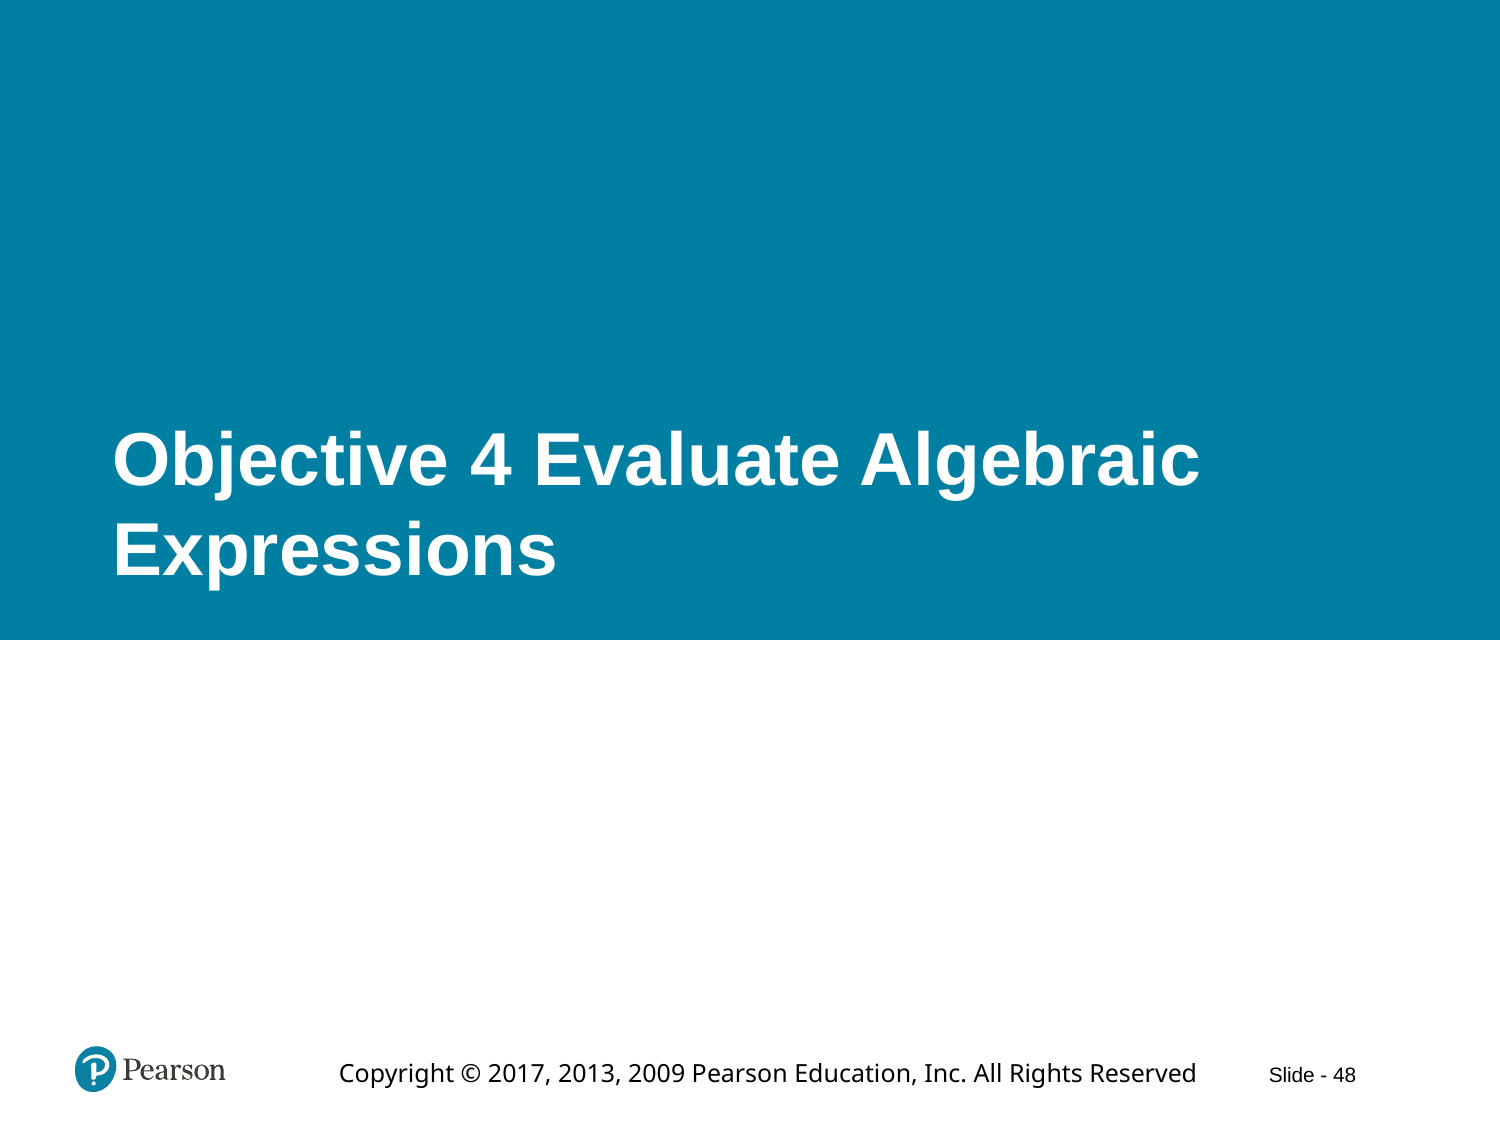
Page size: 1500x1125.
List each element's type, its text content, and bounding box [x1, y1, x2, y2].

title Objective 4 Evaluate Algebraic Expressions [112, 125, 1388, 591]
